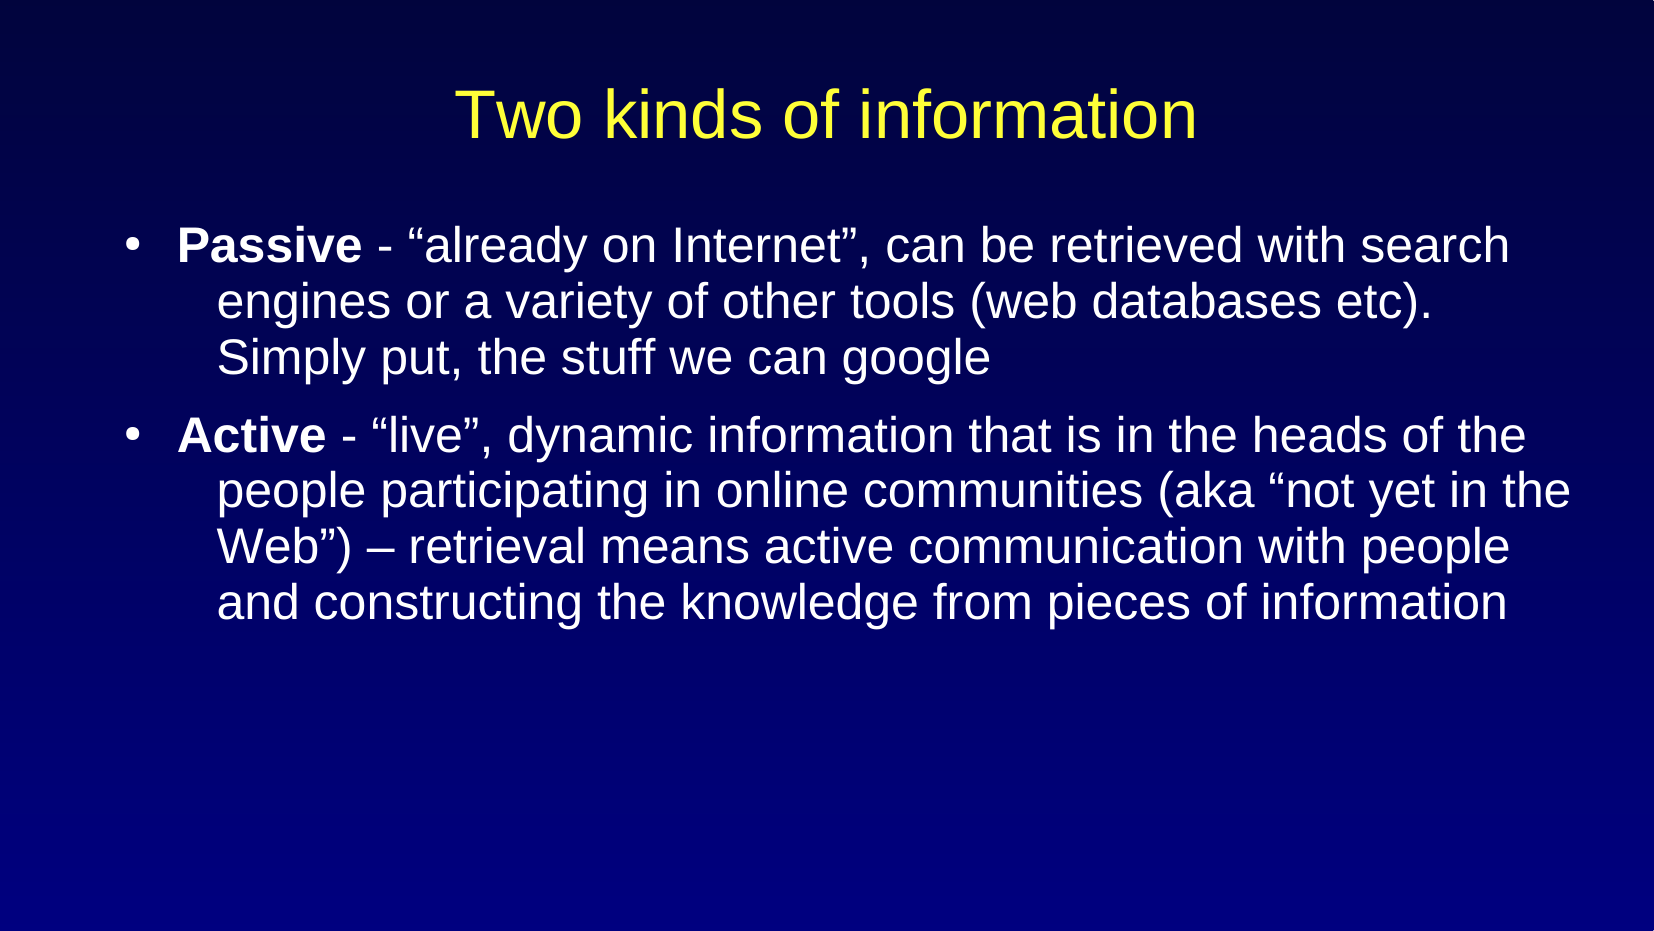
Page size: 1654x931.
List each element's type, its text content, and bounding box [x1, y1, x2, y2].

list Passive - “already on Internet”, can be retrieved with search engines or a variety of other tools (web databases etc). Simply put, the stuff we can google Active - “live”, dynamic information that is in the heads of the people participating in online communities (aka “not yet in the Web”) – retrieval means active communication with people and constructing the knowledge from pieces of information [92, 217, 1581, 758]
title Two kinds of information [82, 37, 1571, 193]
